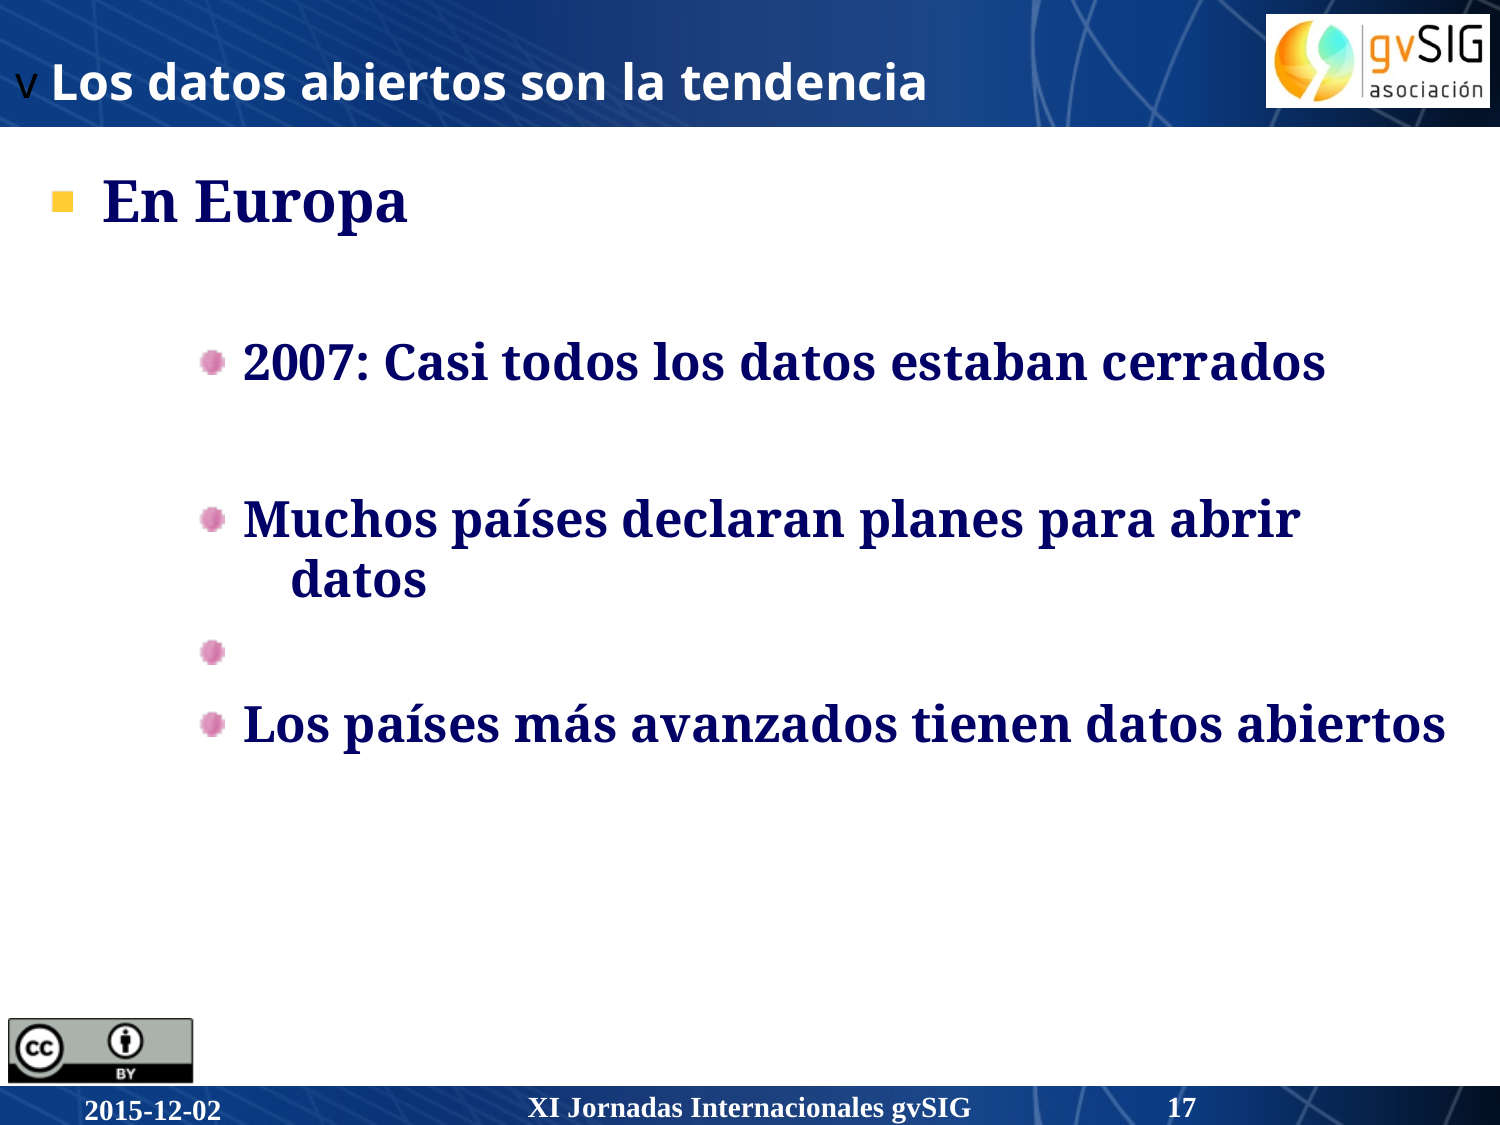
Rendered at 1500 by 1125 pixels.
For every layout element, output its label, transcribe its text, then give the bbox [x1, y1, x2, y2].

picture [0, 0, 1500, 127]
title Los datos abiertos son la tendencia [0, 43, 1276, 107]
list En Europa 2007: Casi todos los datos estaban cerrados Muchos países declaran planes para abrir datos Los países más avanzados tienen datos abiertos [31, 156, 1465, 973]
picture [0, 1086, 1500, 1125]
